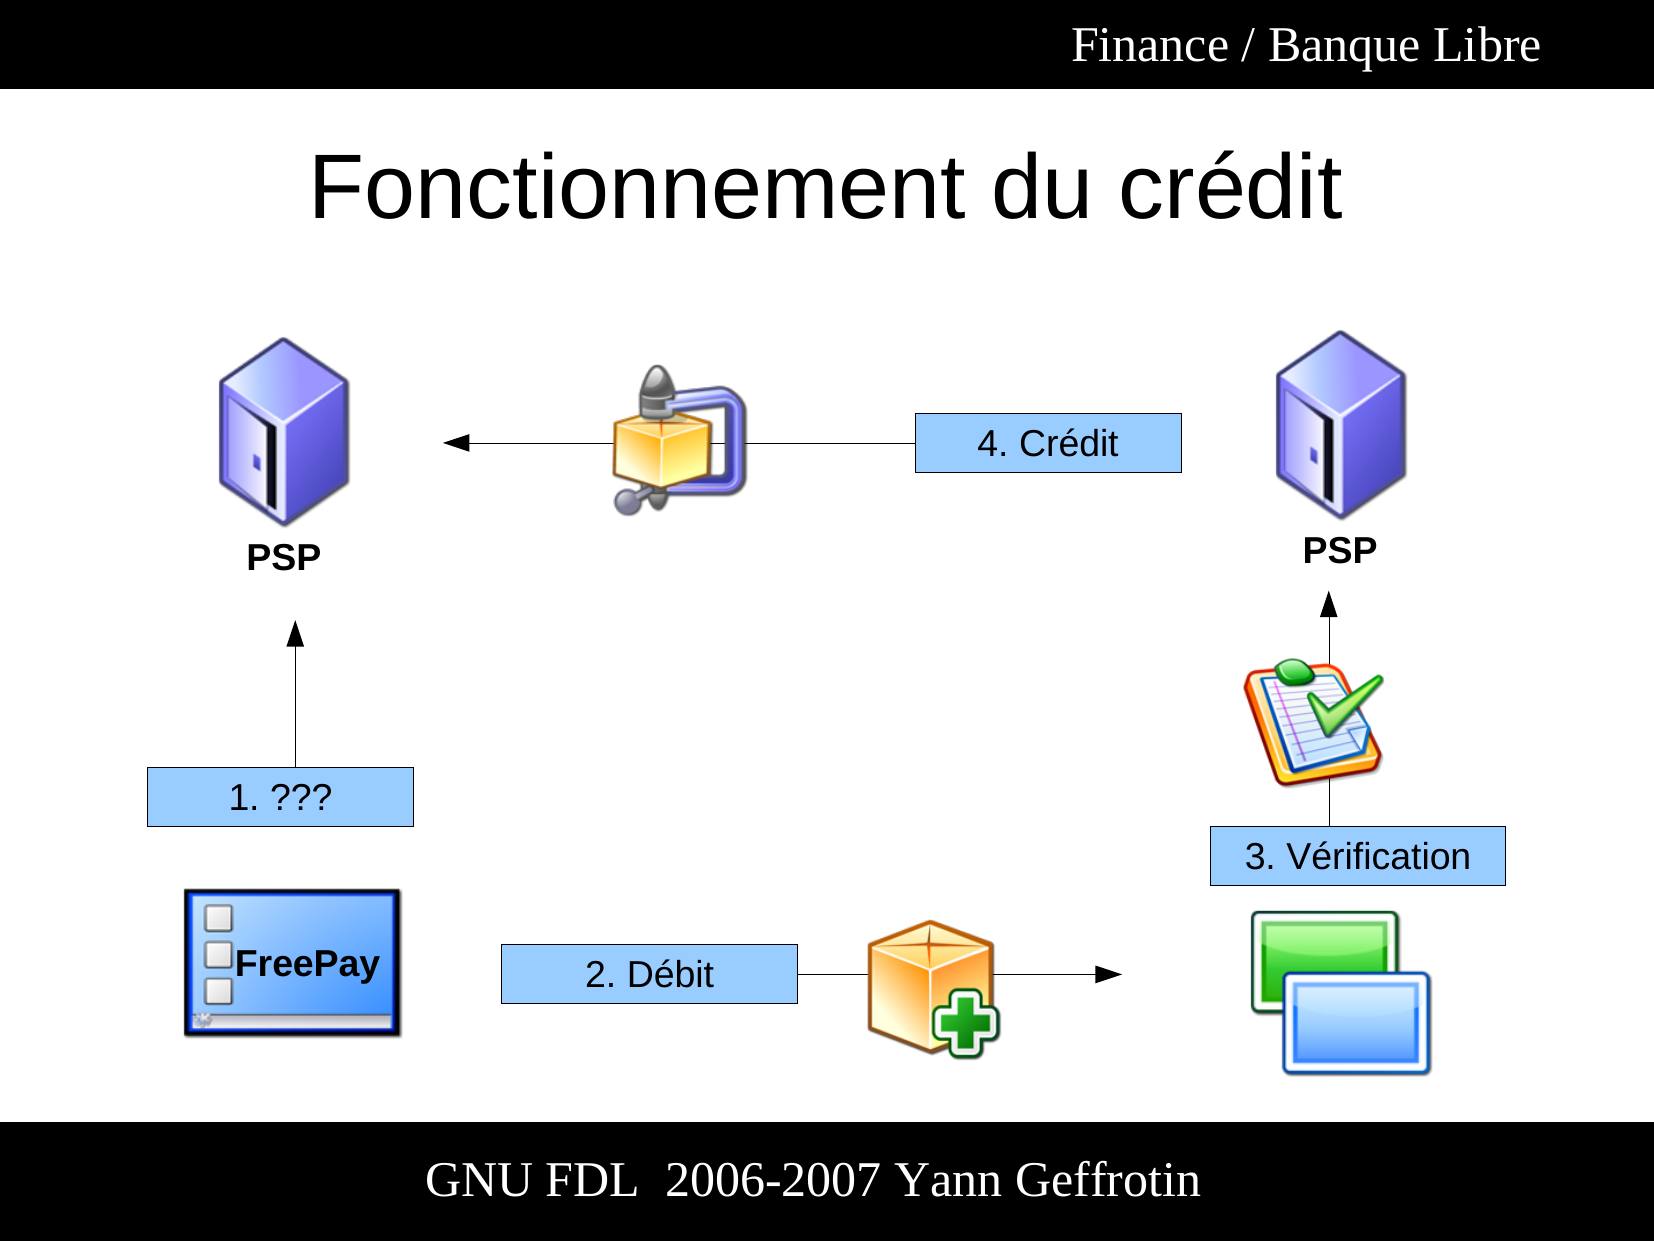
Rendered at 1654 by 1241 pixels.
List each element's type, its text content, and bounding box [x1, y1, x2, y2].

title Fonctionnement du crédit [82, 118, 1571, 257]
picture [590, 354, 768, 525]
picture [177, 862, 407, 1063]
picture [1240, 649, 1388, 798]
text_box 2. Débit [501, 944, 798, 1004]
picture [863, 915, 1004, 1063]
picture [1240, 892, 1441, 1093]
picture [183, 331, 384, 532]
text_box 1. ??? [147, 767, 414, 827]
text_box 4. Crédit [915, 413, 1182, 473]
text_box 3. Vérification [1210, 826, 1506, 886]
picture [1240, 324, 1441, 525]
